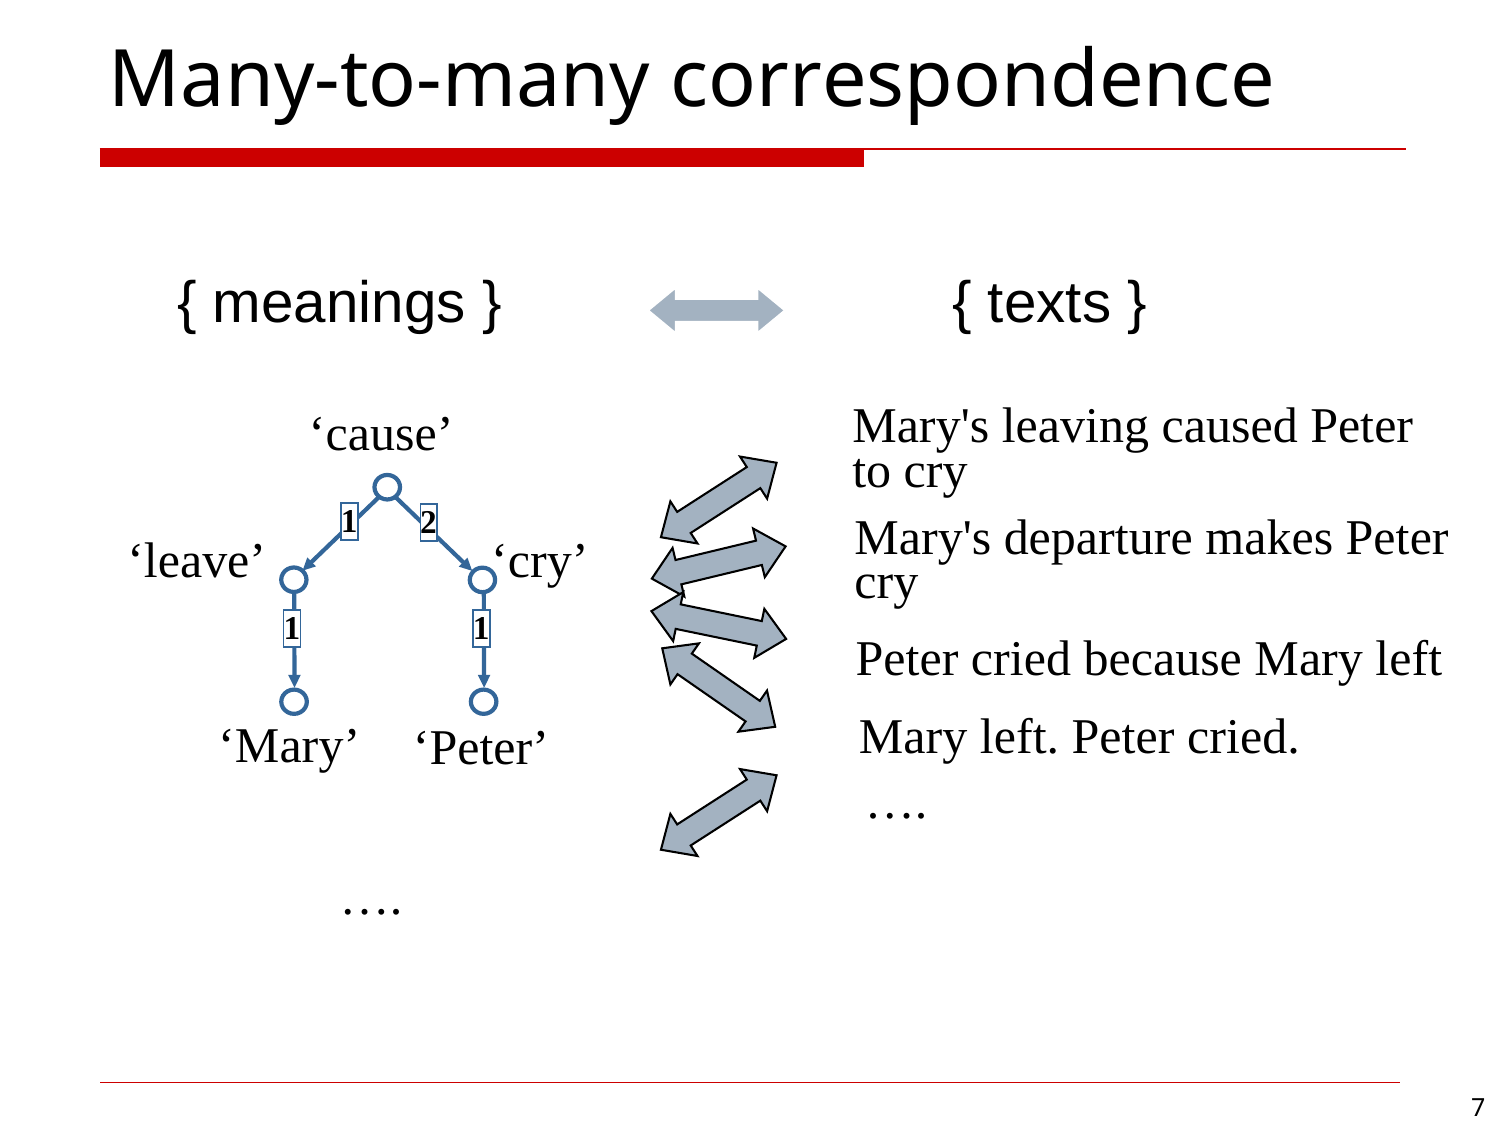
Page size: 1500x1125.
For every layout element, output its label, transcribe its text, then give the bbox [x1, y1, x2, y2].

text_box { meanings } [162, 262, 526, 343]
text_box [651, 528, 787, 658]
text_box ‘Mary’ [203, 710, 386, 782]
text_box Mary's leaving caused Peter to cry [837, 399, 1463, 504]
title Many-to-many correspondence [94, 26, 1407, 138]
text_box Mary left. Peter cried. [844, 710, 1482, 770]
text_box …. [849, 775, 951, 835]
text_box ‘Peter’ [398, 712, 581, 784]
text_box 1 [283, 609, 301, 648]
text_box ‘cry’ [476, 524, 659, 596]
text_box [660, 769, 777, 857]
text_box [660, 456, 777, 544]
text_box [662, 643, 776, 732]
text_box 1 [340, 503, 358, 541]
text_box 1 [472, 609, 490, 648]
text_box ‘leave’ [112, 524, 295, 596]
text_box ‘cause’ [294, 398, 477, 470]
text_box [648, 287, 785, 333]
text_box …. [324, 862, 451, 934]
text_box { texts } [937, 262, 1301, 343]
text_box Peter cried because Mary left [840, 632, 1466, 692]
text_box Mary's departure makes Peter cry [839, 511, 1490, 616]
text_box 2 [420, 504, 438, 542]
